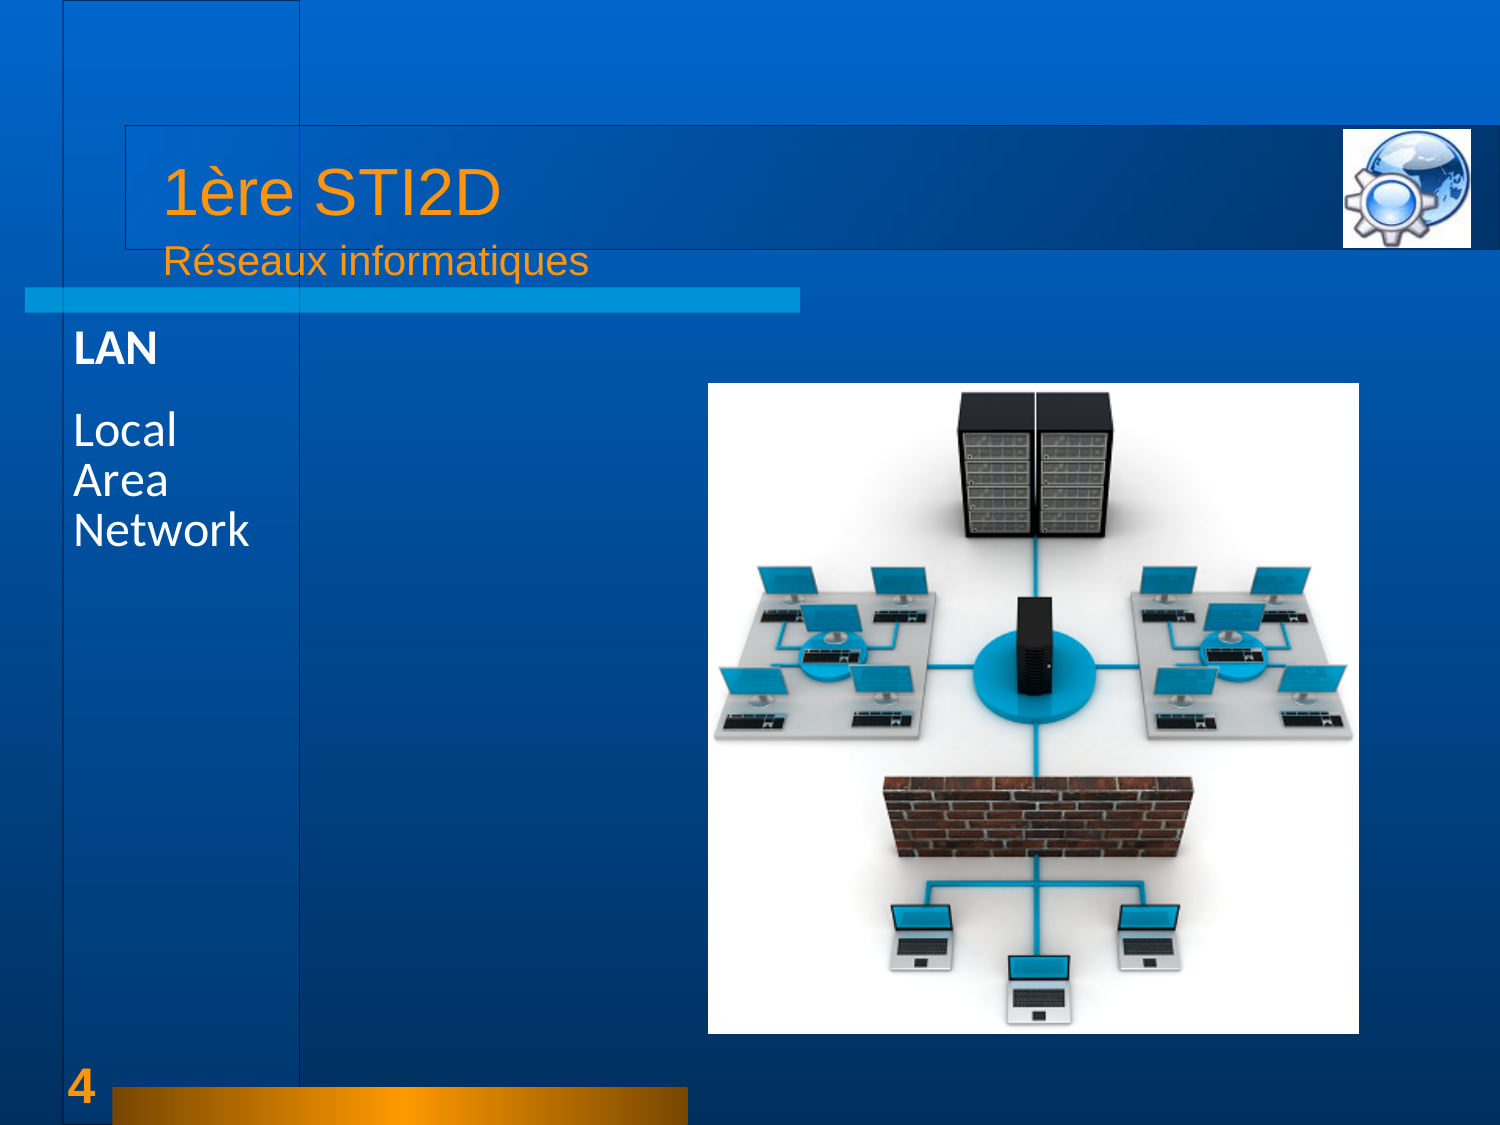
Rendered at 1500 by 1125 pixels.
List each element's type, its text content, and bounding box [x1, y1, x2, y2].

picture [1343, 129, 1471, 248]
picture [708, 383, 1359, 1034]
text_box LAN Local Area Network [59, 319, 1477, 779]
